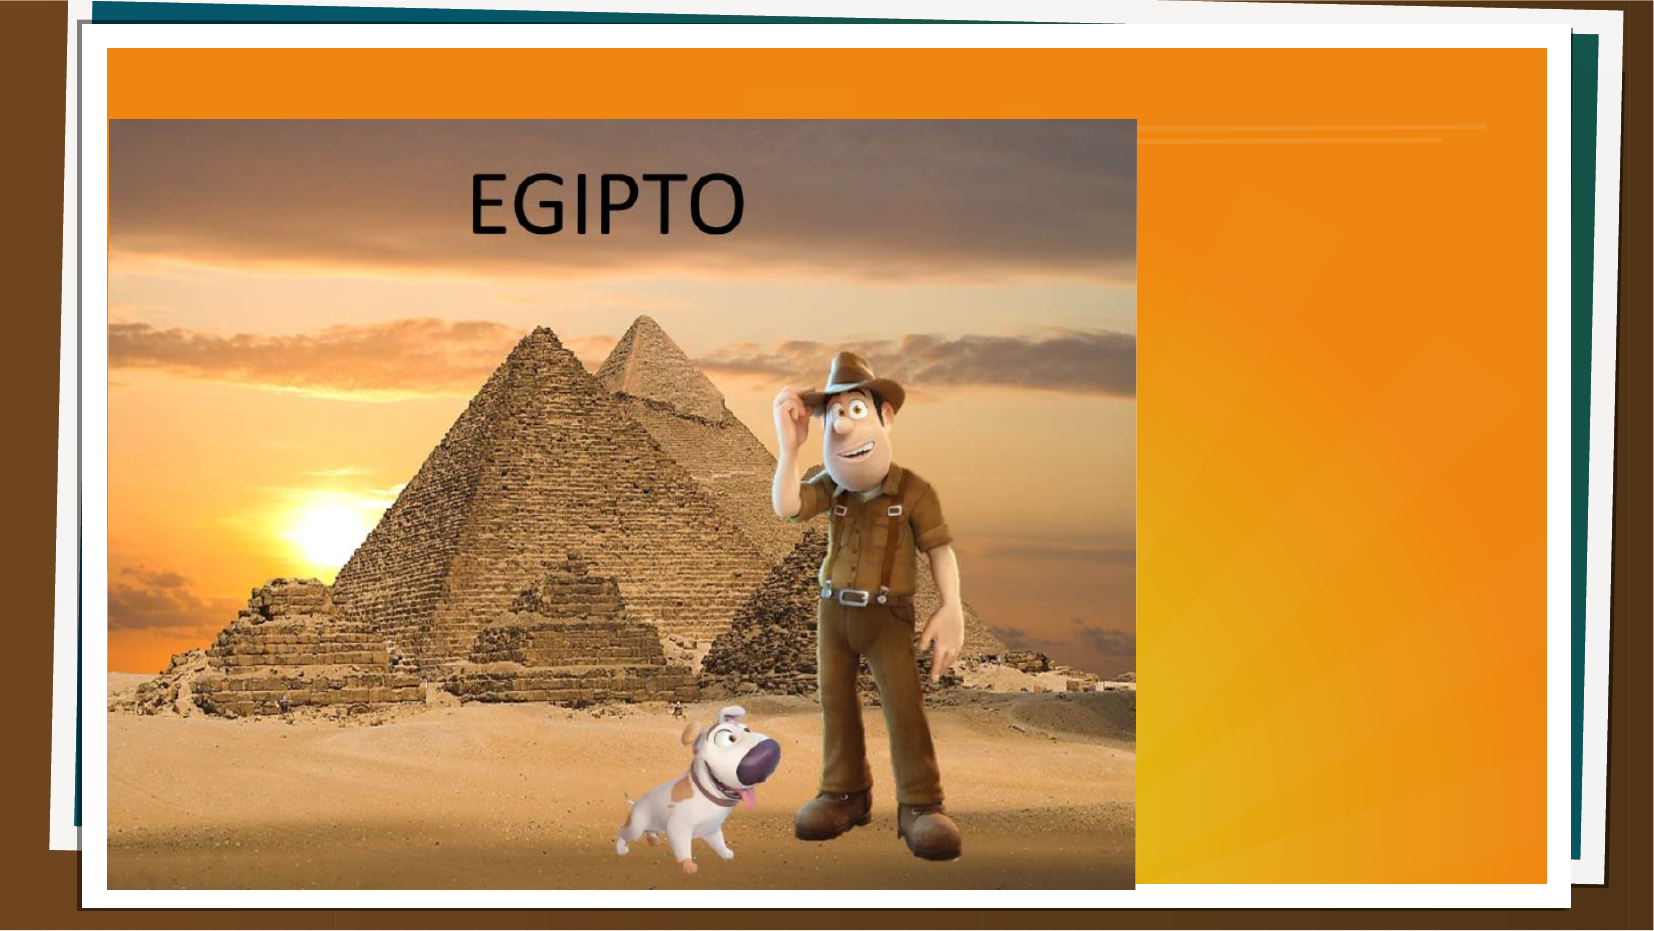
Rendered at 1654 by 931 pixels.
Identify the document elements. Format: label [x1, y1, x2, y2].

picture [106, 118, 1137, 890]
